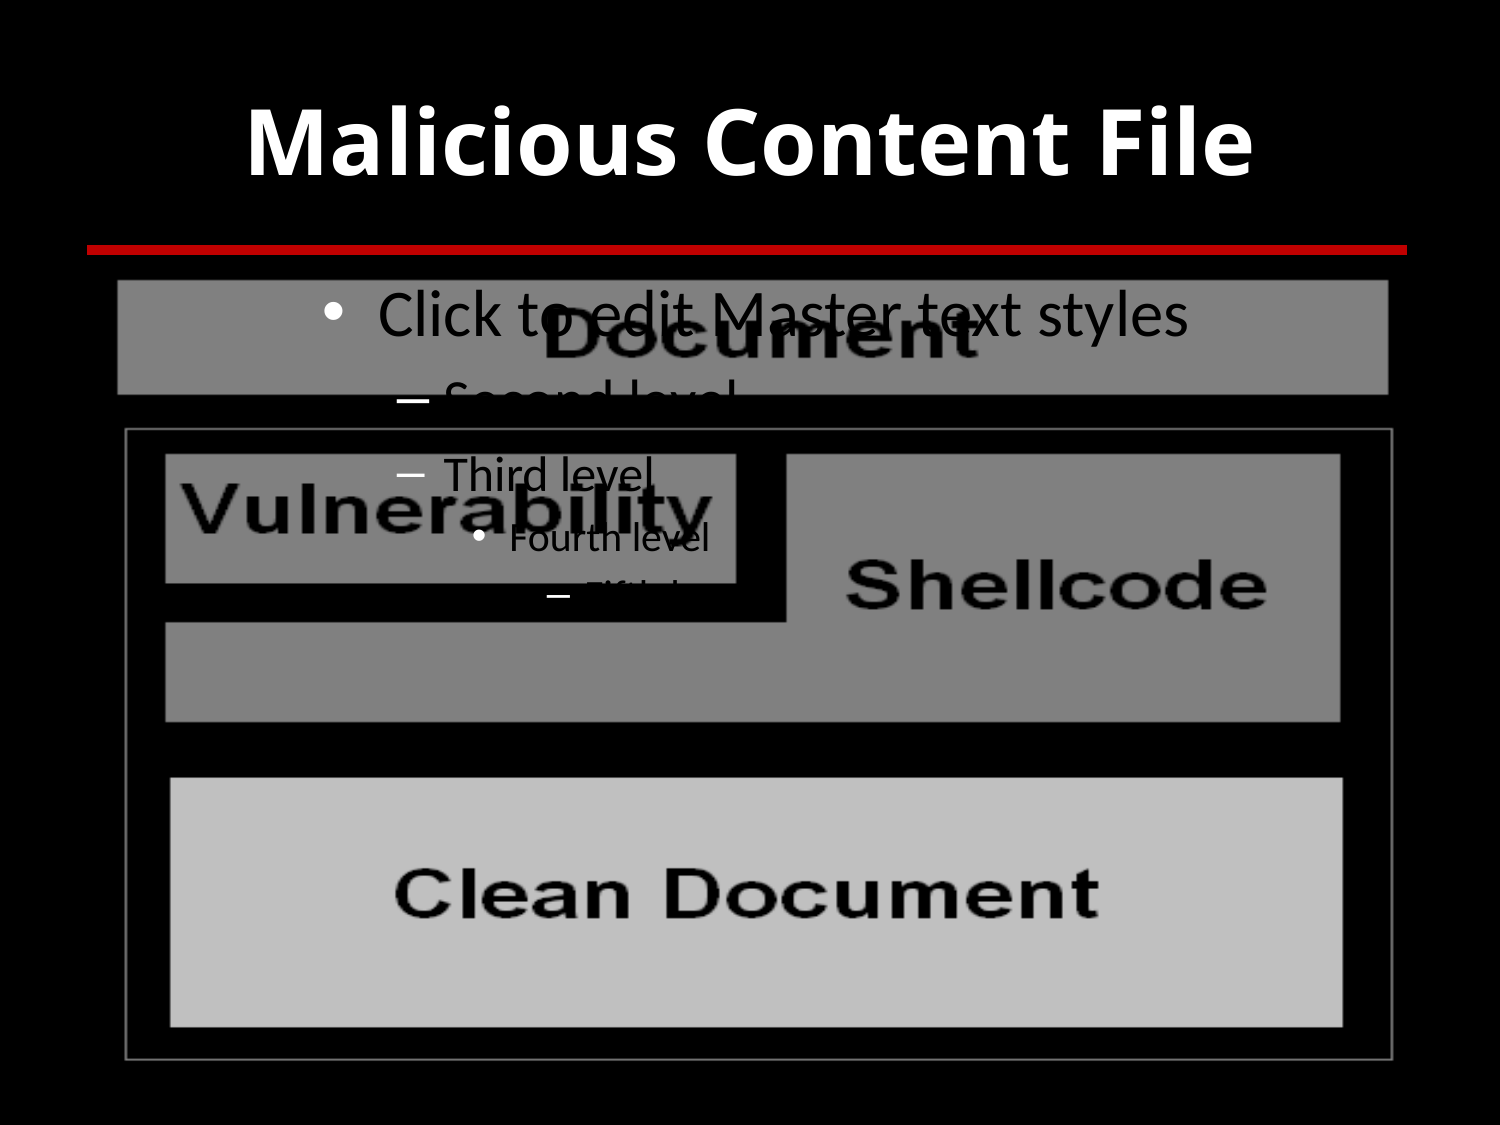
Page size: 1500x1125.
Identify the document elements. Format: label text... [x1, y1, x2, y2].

title Malicious Content File [75, 45, 1425, 233]
picture [99, 262, 1413, 1074]
